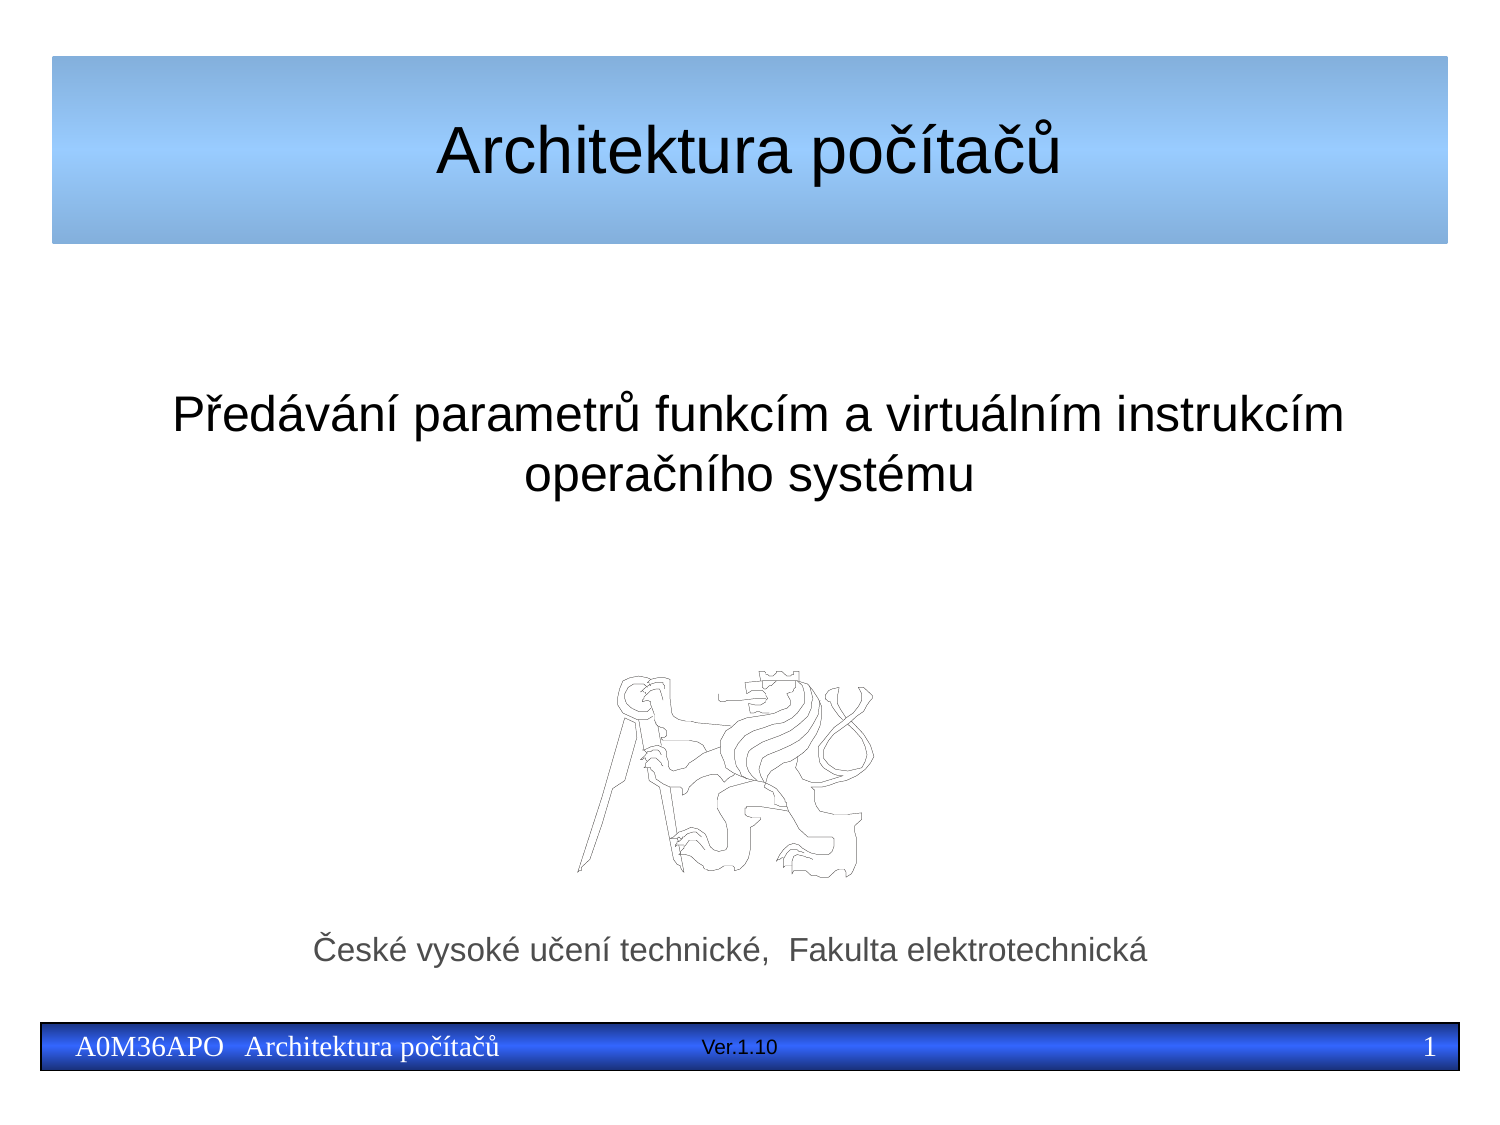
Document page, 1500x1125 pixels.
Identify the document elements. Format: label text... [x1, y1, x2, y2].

text_box Ver.1.10 [686, 1028, 805, 1065]
text_box Předávání parametrů funkcím a virtuálním instrukcím operačního systému [53, 374, 1447, 510]
text_box České vysoké učení technické, Fakulta elektrotechnická [298, 920, 1202, 977]
chart [574, 668, 879, 884]
title Architektura počítačů [52, 56, 1448, 244]
